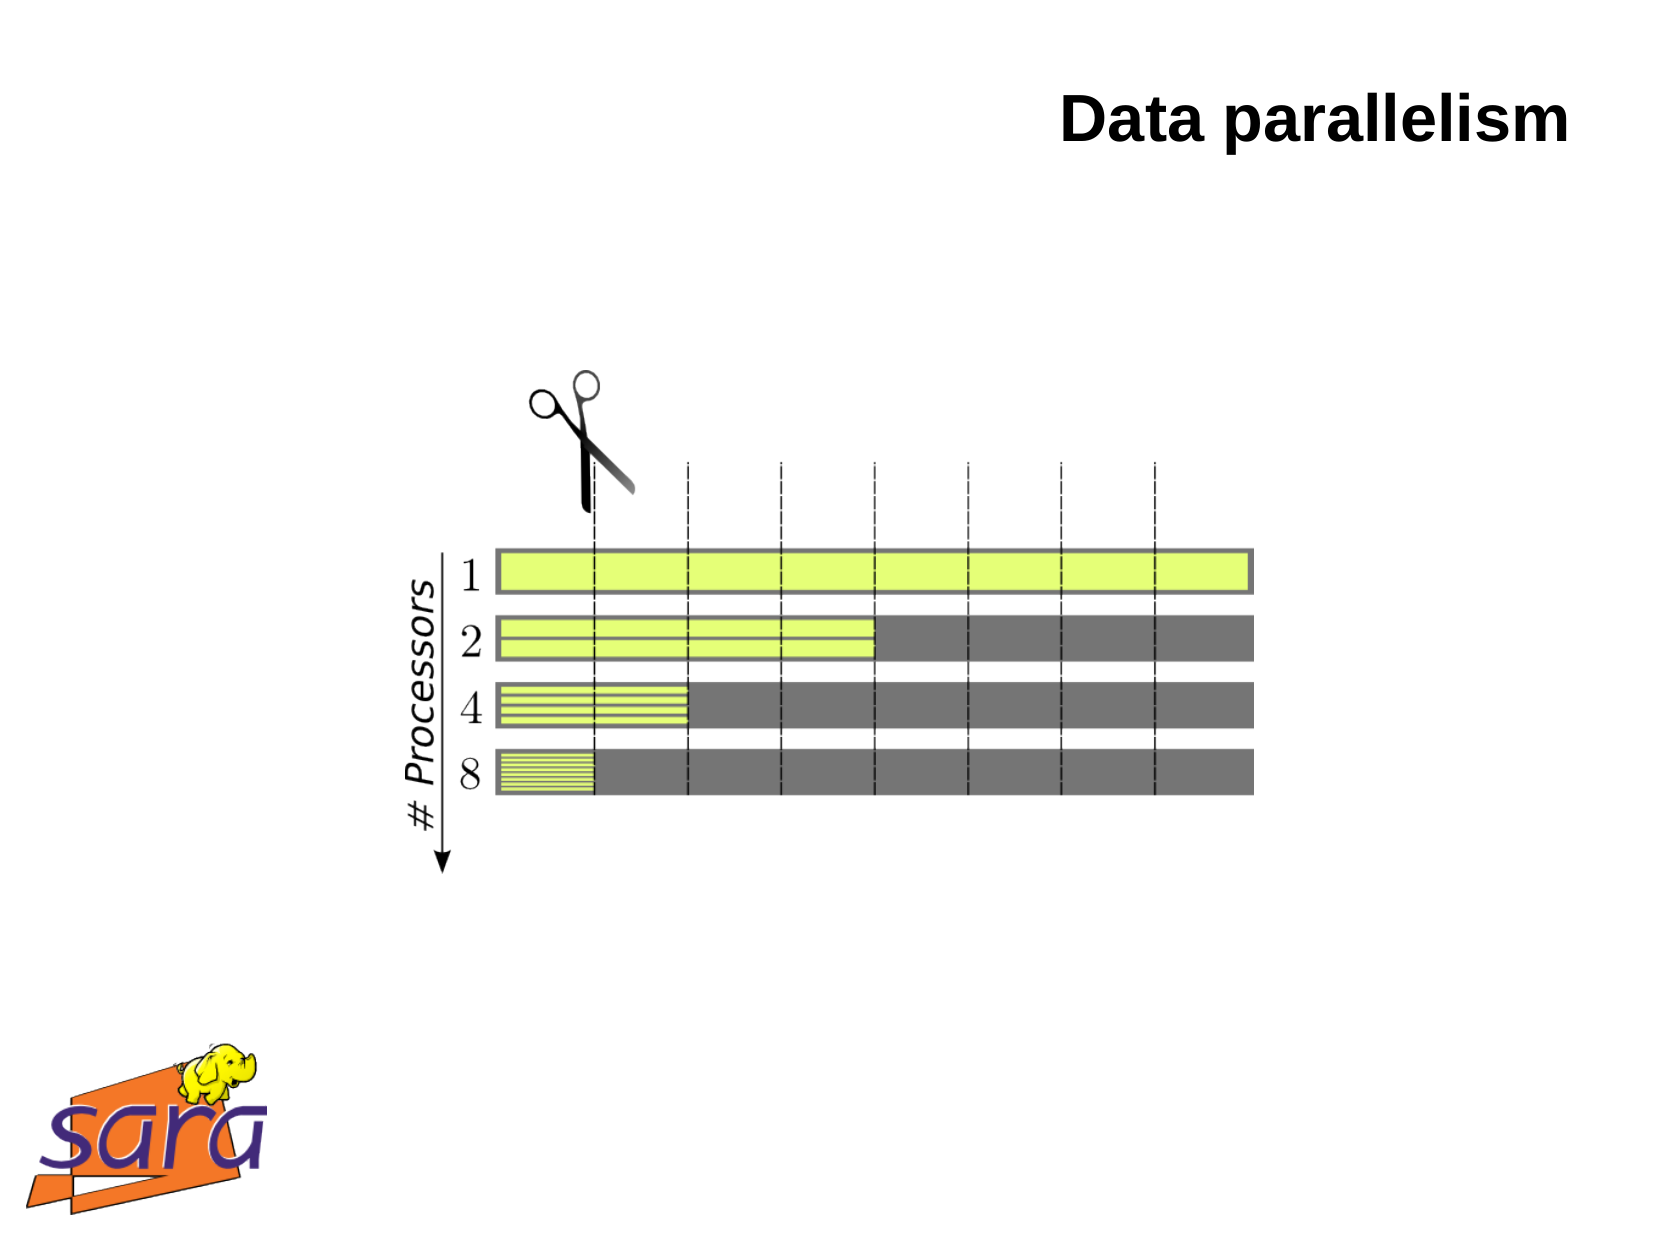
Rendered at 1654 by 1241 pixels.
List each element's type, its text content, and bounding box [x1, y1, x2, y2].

title Data parallelism [82, 56, 1571, 181]
picture [405, 370, 1254, 874]
picture [26, 1029, 267, 1215]
